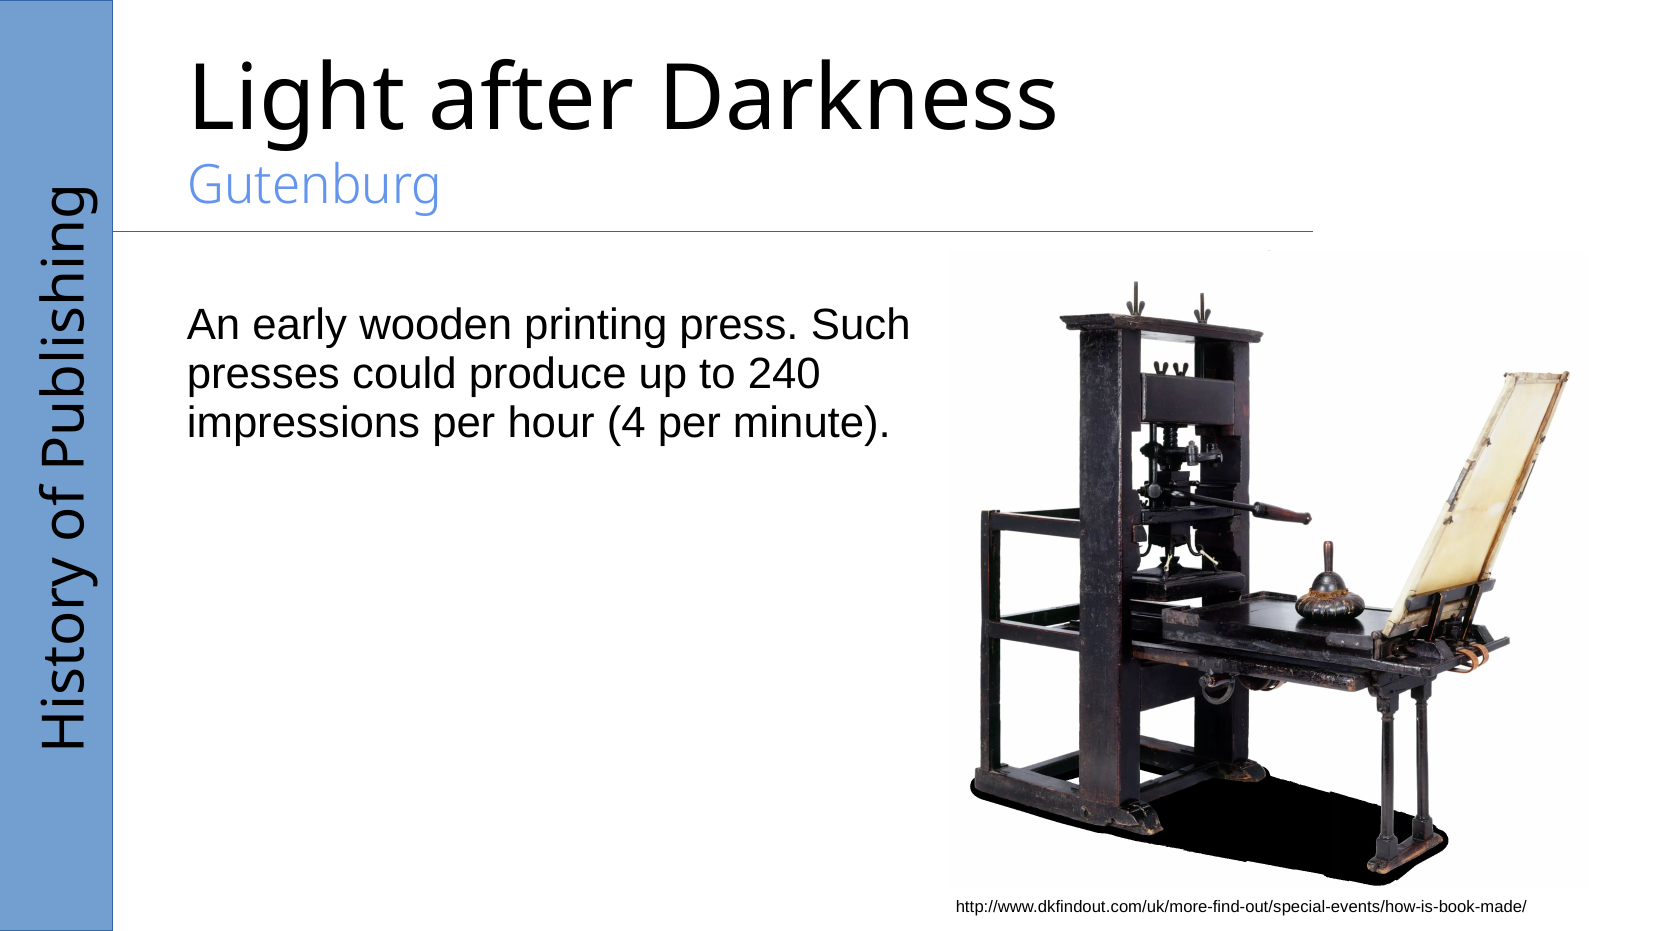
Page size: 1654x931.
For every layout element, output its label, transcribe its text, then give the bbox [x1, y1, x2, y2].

text_box History of Publishing [13, 37, 105, 901]
picture [947, 250, 1590, 889]
text_box http://www.dkfindout.com/uk/more-find-out/special-events/how-is-book-made/ [941, 890, 1654, 924]
text_box [0, 0, 113, 931]
text_box An early wooden printing press. Such presses could produce up to 240 impressions per hour (4 per minute). [186, 300, 947, 805]
title Light after Darkness [187, 33, 1571, 125]
title Gutenburg [187, 125, 1571, 239]
